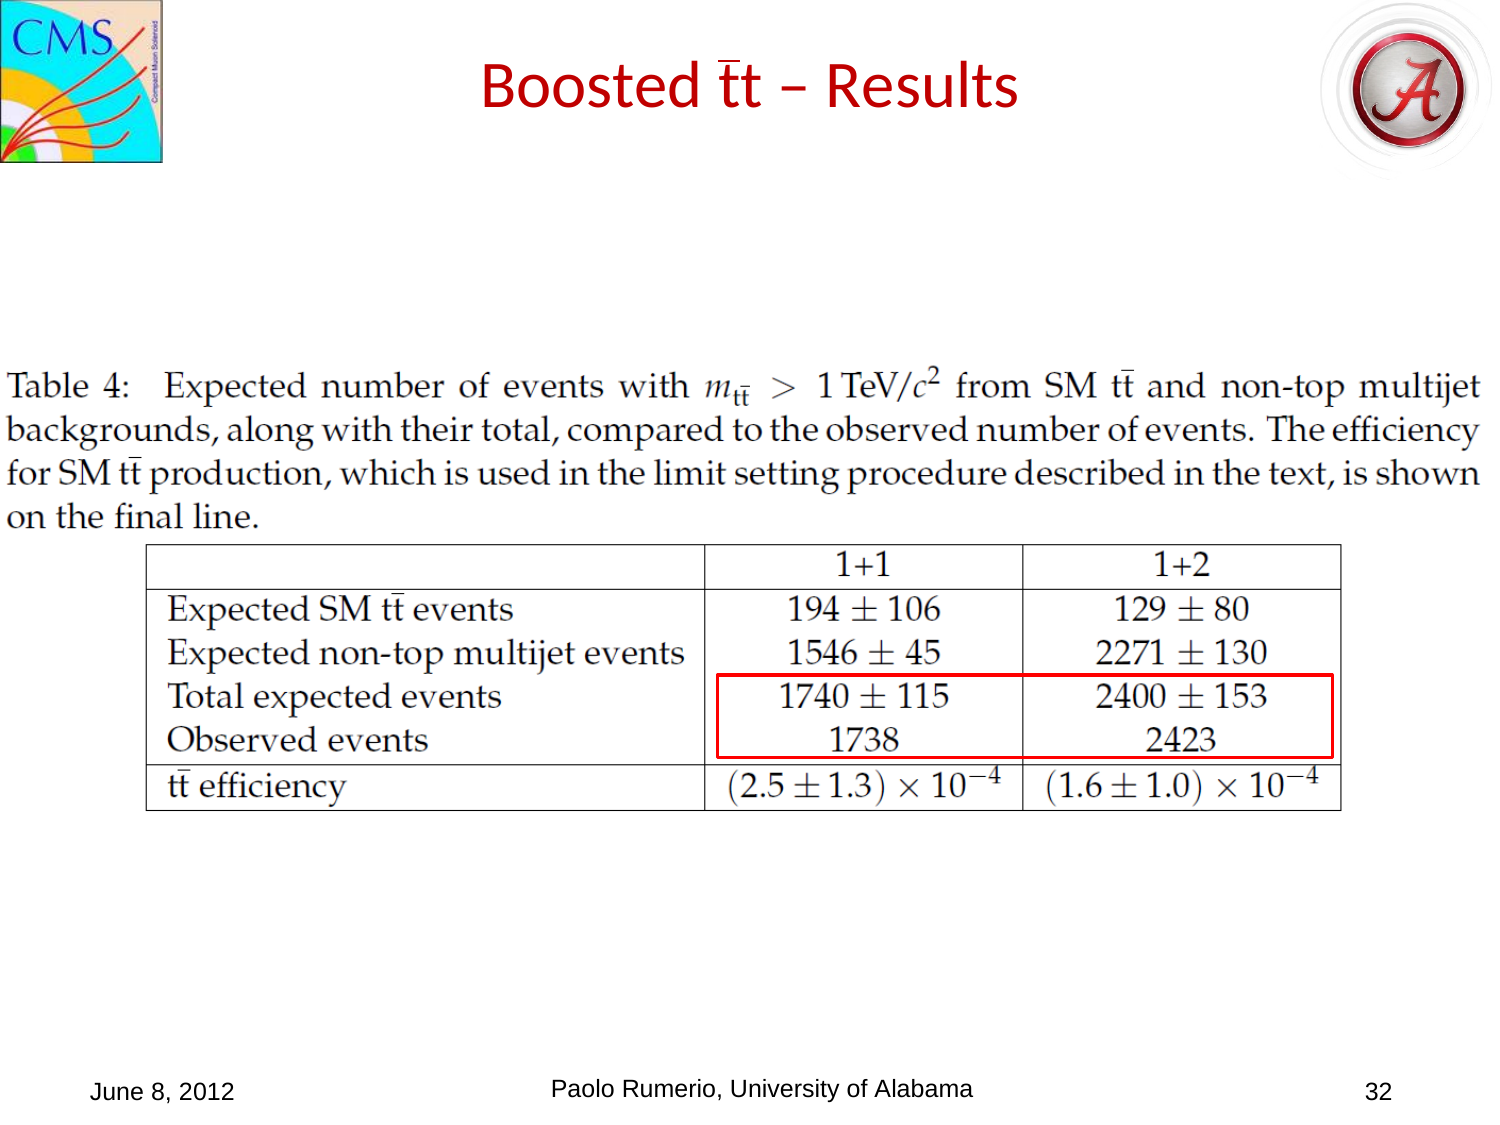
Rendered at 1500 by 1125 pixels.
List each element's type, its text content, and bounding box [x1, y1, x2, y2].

text_box Boosted tt – Results [163, 0, 1319, 163]
picture [0, 356, 1500, 827]
picture [1319, 0, 1500, 180]
picture [0, 0, 163, 163]
